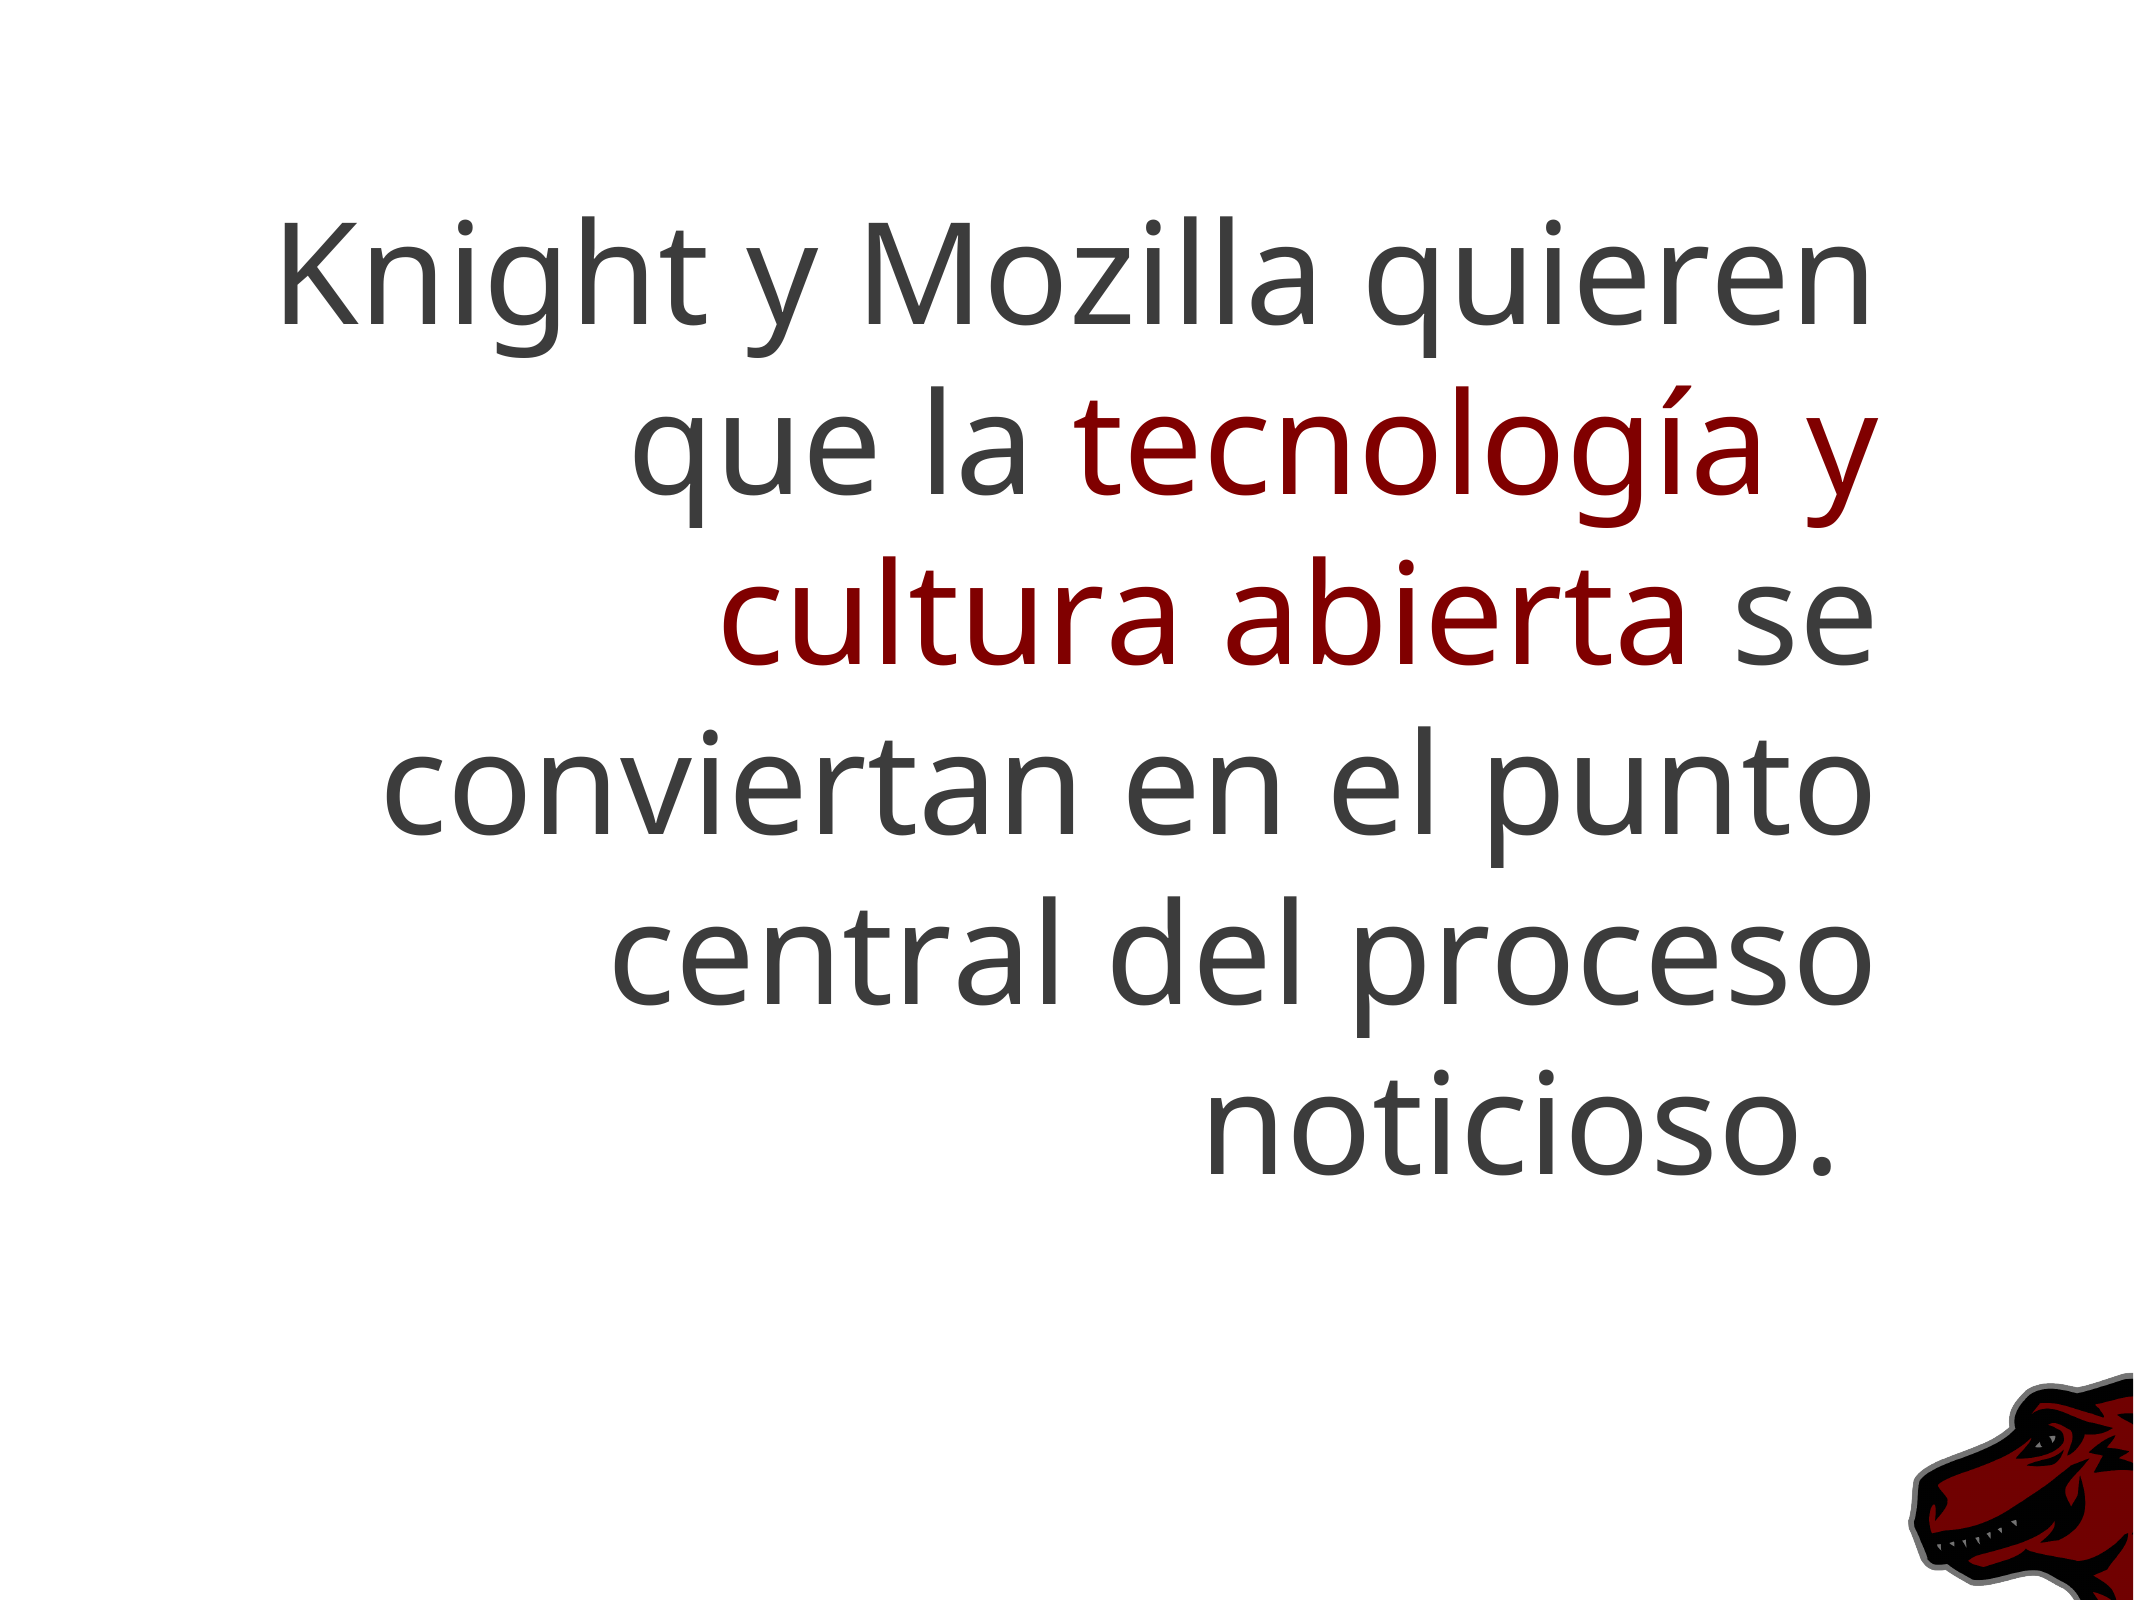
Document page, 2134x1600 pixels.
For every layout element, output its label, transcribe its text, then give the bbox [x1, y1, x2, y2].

picture [1889, 1372, 2134, 1600]
text_box Knight y Mozilla quieren que la tecnología y cultura abierta se conviertan en el punto central del proceso noticioso. [162, 216, 1880, 1288]
